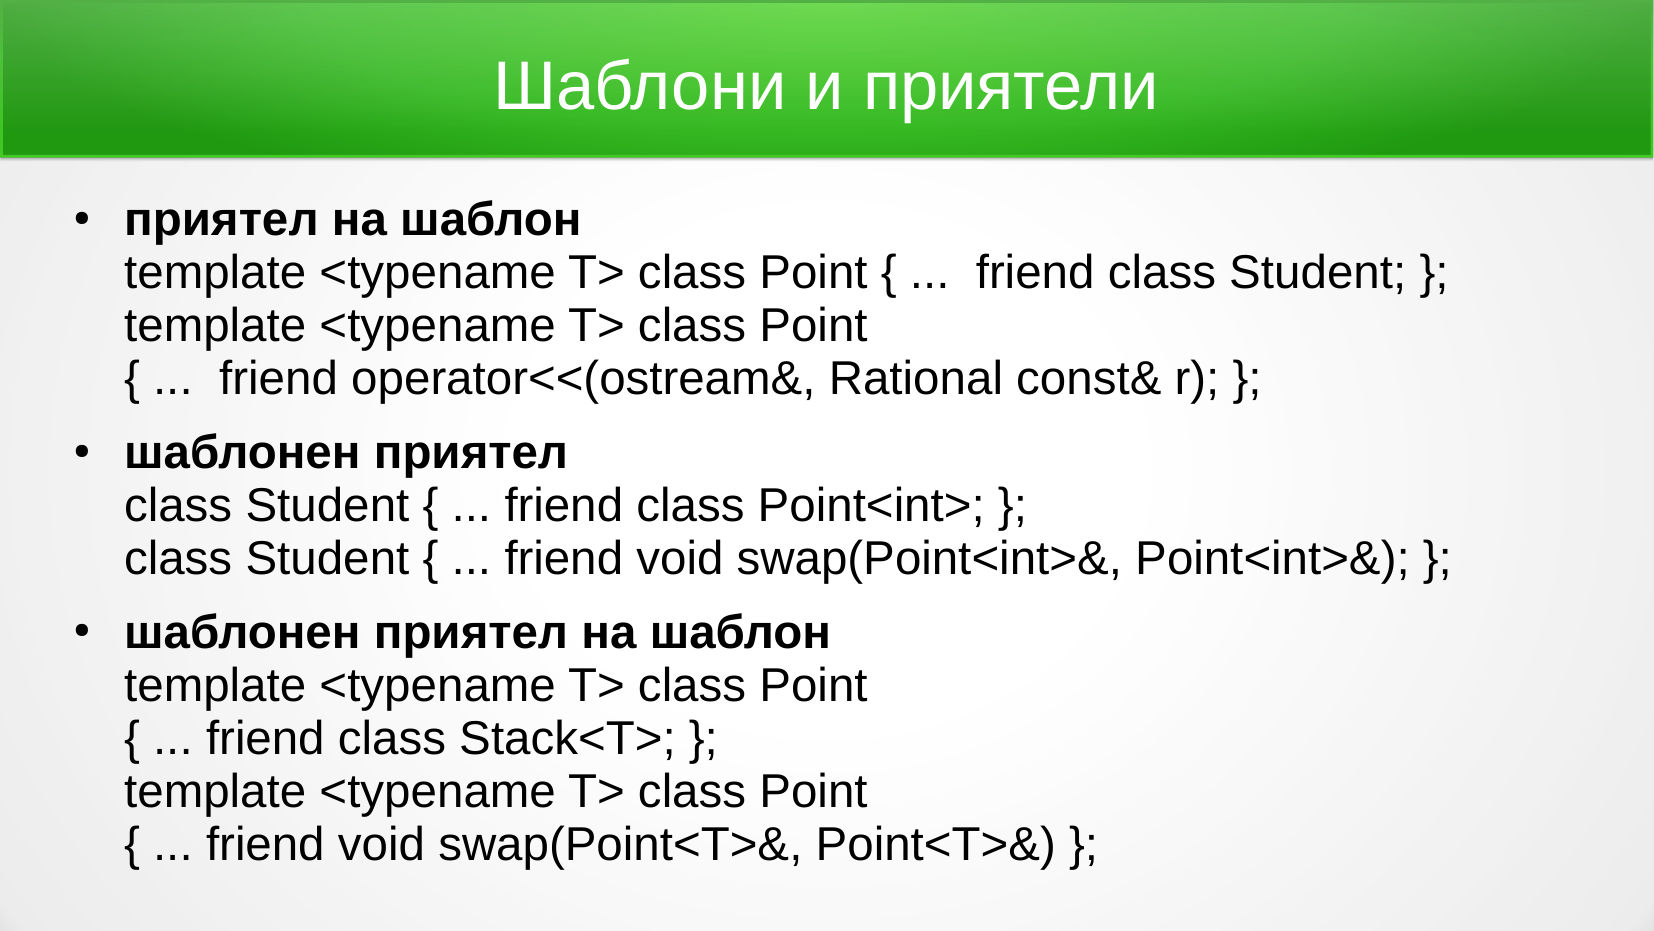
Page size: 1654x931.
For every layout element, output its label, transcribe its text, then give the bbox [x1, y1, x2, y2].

list приятел на шаблон template <typename T> class Point { ... friend class Student; }; template <typename T> class Point { ... friend operator<<(ostream&, Rational const& r); }; шаблонен приятел class Student { ... friend class Point<int>; }; class Student { ... friend void swap(Point<int>&, Point<int>&); }; шаблонен приятел на шаблон template <typename T> class Point { ... friend class Stack<T>; }; template <typename T> class Point { ... friend void swap(Point<T>&, Point<T>&) }; [56, 192, 1583, 875]
title Шаблони и приятели [82, 37, 1571, 135]
